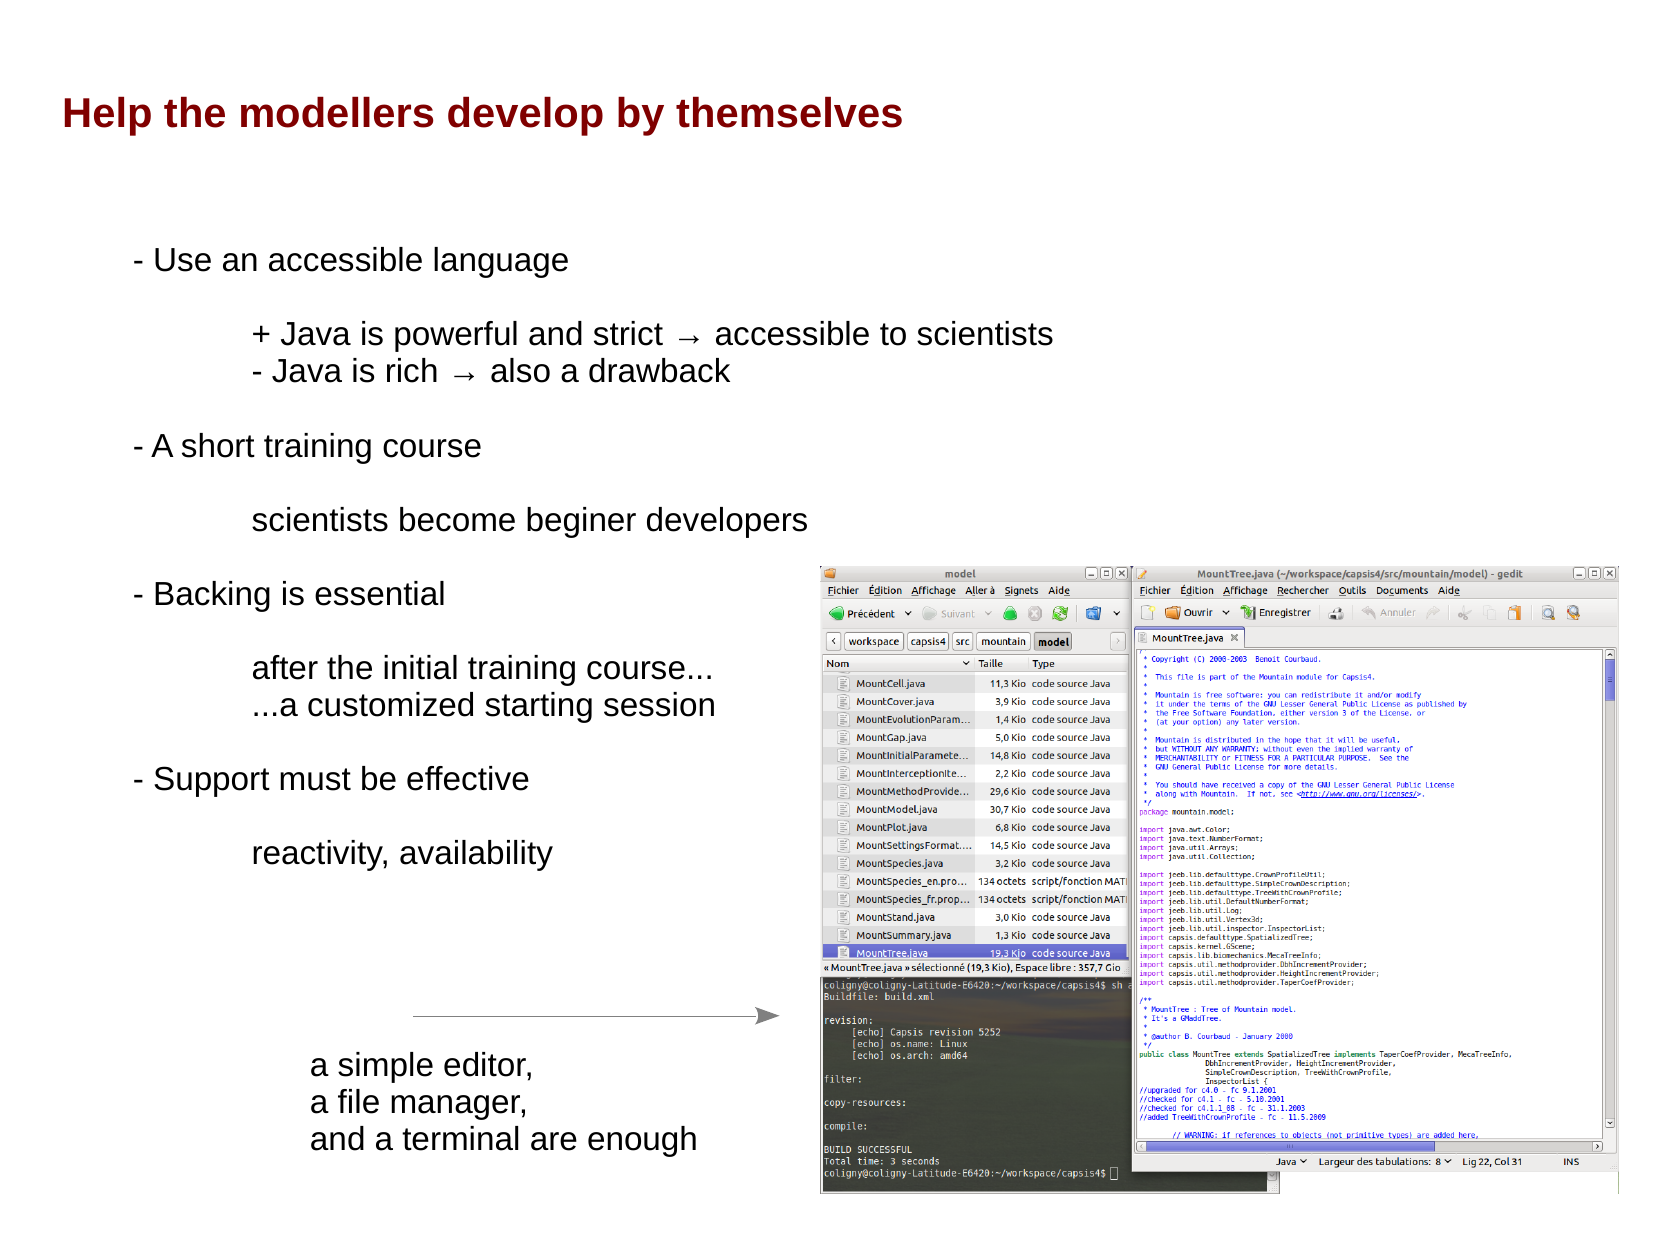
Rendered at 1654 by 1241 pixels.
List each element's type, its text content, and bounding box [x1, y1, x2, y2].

text_box a simple editor, a file manager, and a terminal are enough [295, 1039, 756, 1166]
text_box Help the modellers develop by themselves [47, 82, 1418, 144]
picture [820, 566, 1619, 1194]
text_box - Use an accessible language + Java is powerful and strict → accessible to scientists - Java is rich → also a drawback - A short training course scientists become beginer developers - Backing is essential after the initial training course... ...a customized starting session - Support must be effective reactivity, availability [118, 232, 1637, 914]
